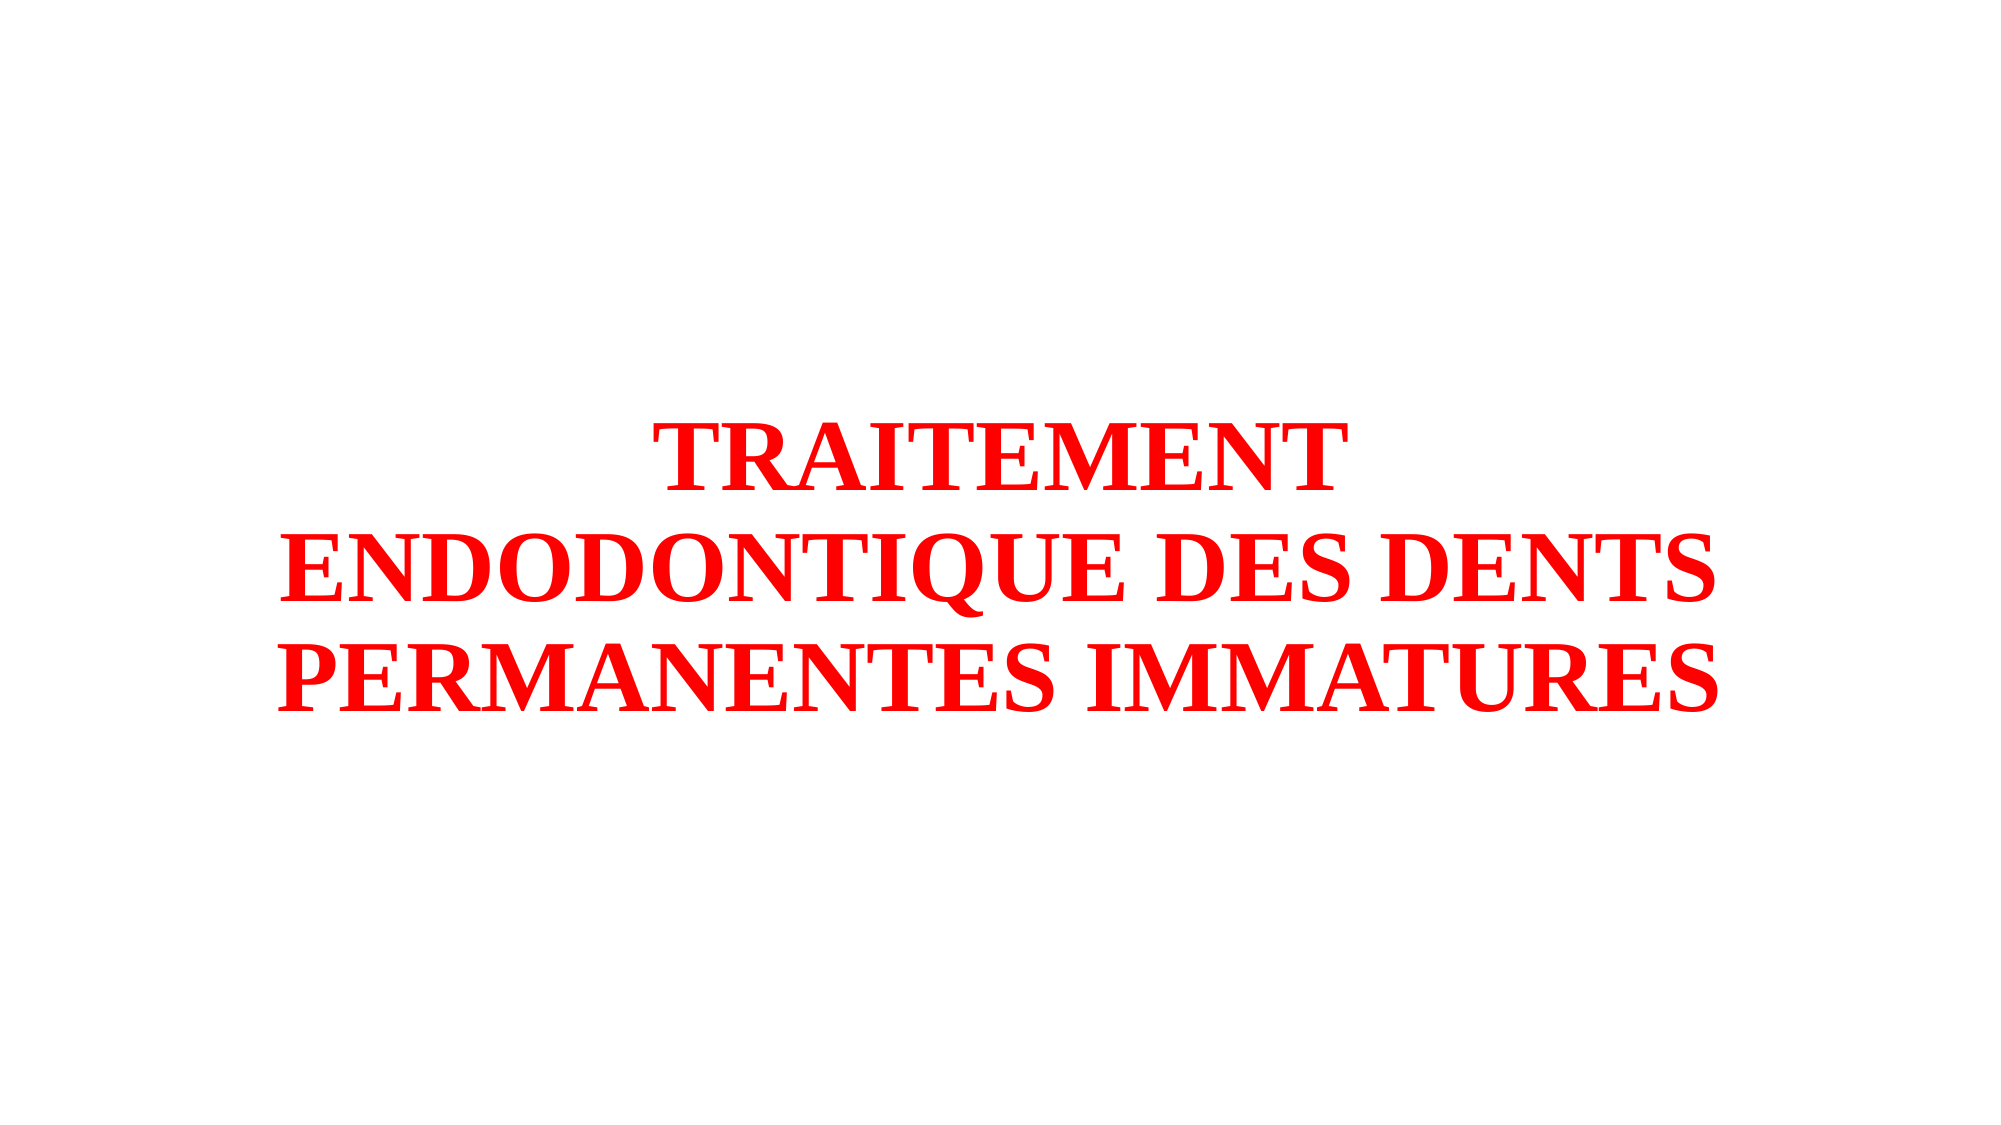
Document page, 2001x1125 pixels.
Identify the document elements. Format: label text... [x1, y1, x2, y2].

title TRAITEMENT ENDODONTIQUE DES DENTS PERMANENTES IMMATURES [249, 348, 1750, 741]
